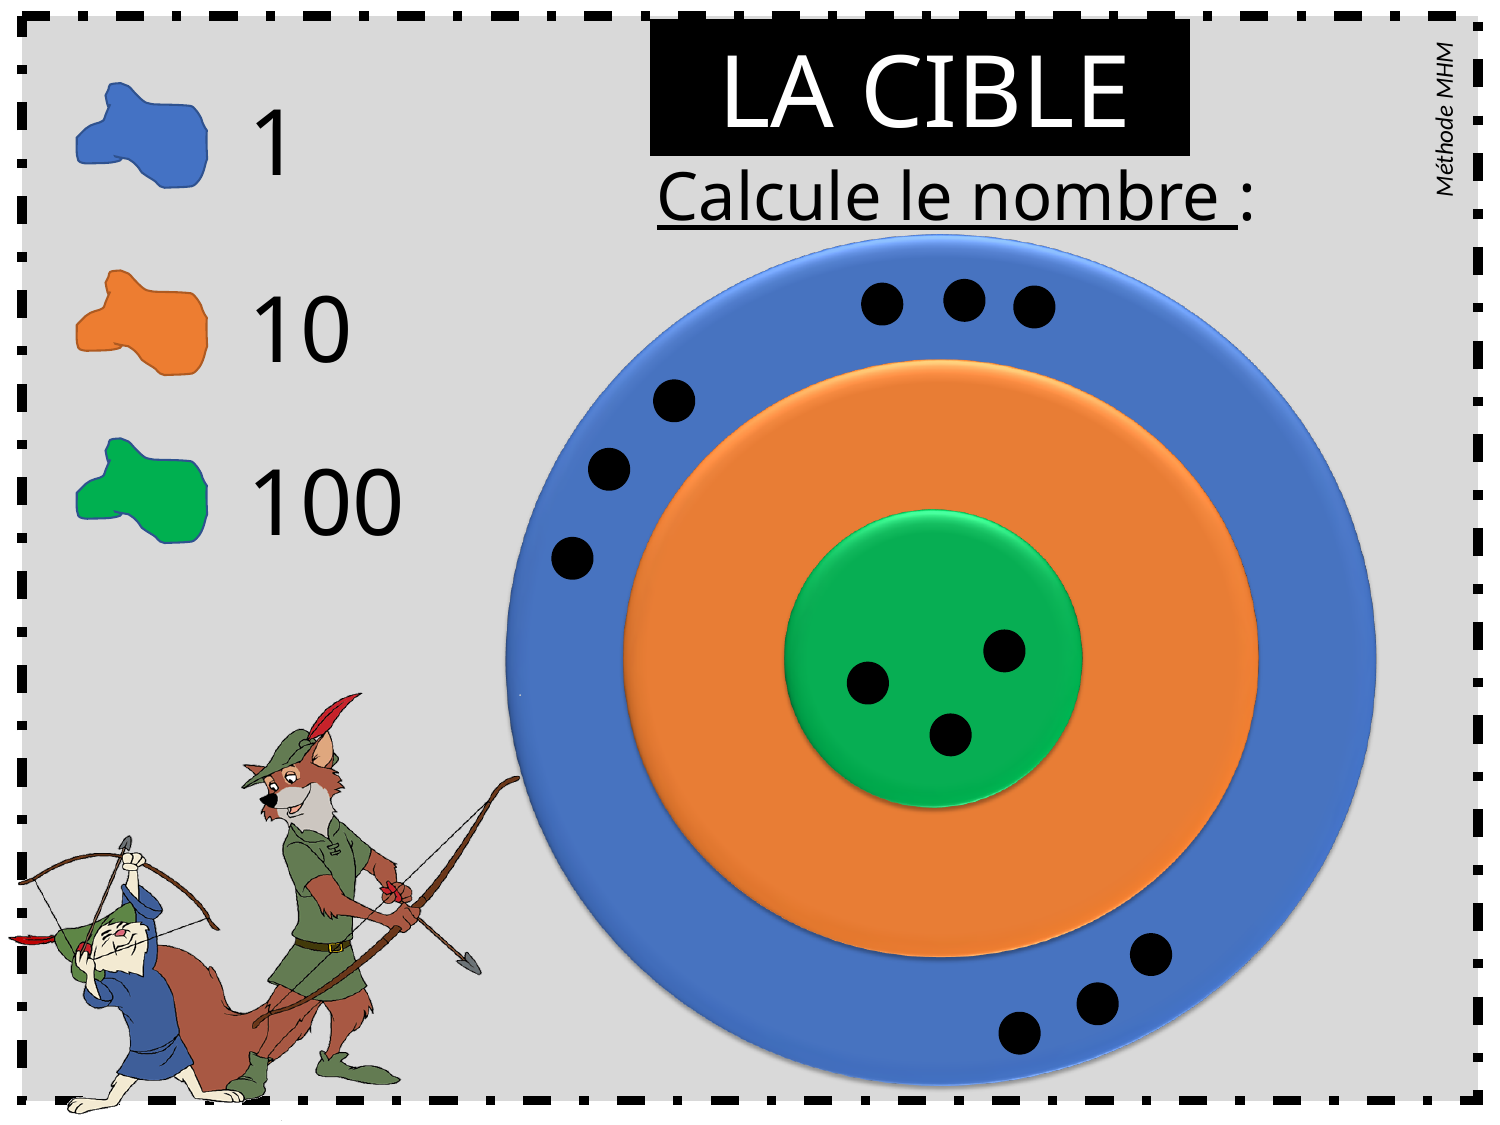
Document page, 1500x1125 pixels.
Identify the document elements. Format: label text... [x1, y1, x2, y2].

text_box [999, 1012, 1040, 1054]
text_box [1131, 934, 1172, 975]
text_box [847, 662, 888, 704]
picture [0, 230, 1383, 1121]
text_box [552, 537, 593, 579]
text_box [944, 279, 985, 321]
text_box [22, 16, 1478, 1101]
text_box 10 [233, 263, 369, 388]
text_box [1077, 983, 1118, 1025]
text_box LA CIBLE [651, 20, 1189, 155]
text_box 1 [233, 76, 316, 201]
text_box Méthode MHM [1420, 27, 1465, 212]
text_box [589, 448, 630, 490]
text_box [862, 283, 903, 325]
text_box [1014, 286, 1055, 328]
text_box [984, 630, 1025, 672]
text_box 100 [233, 436, 421, 561]
text_box [654, 380, 695, 422]
text_box [930, 714, 971, 756]
text_box Calcule le nombre : [642, 146, 1271, 241]
